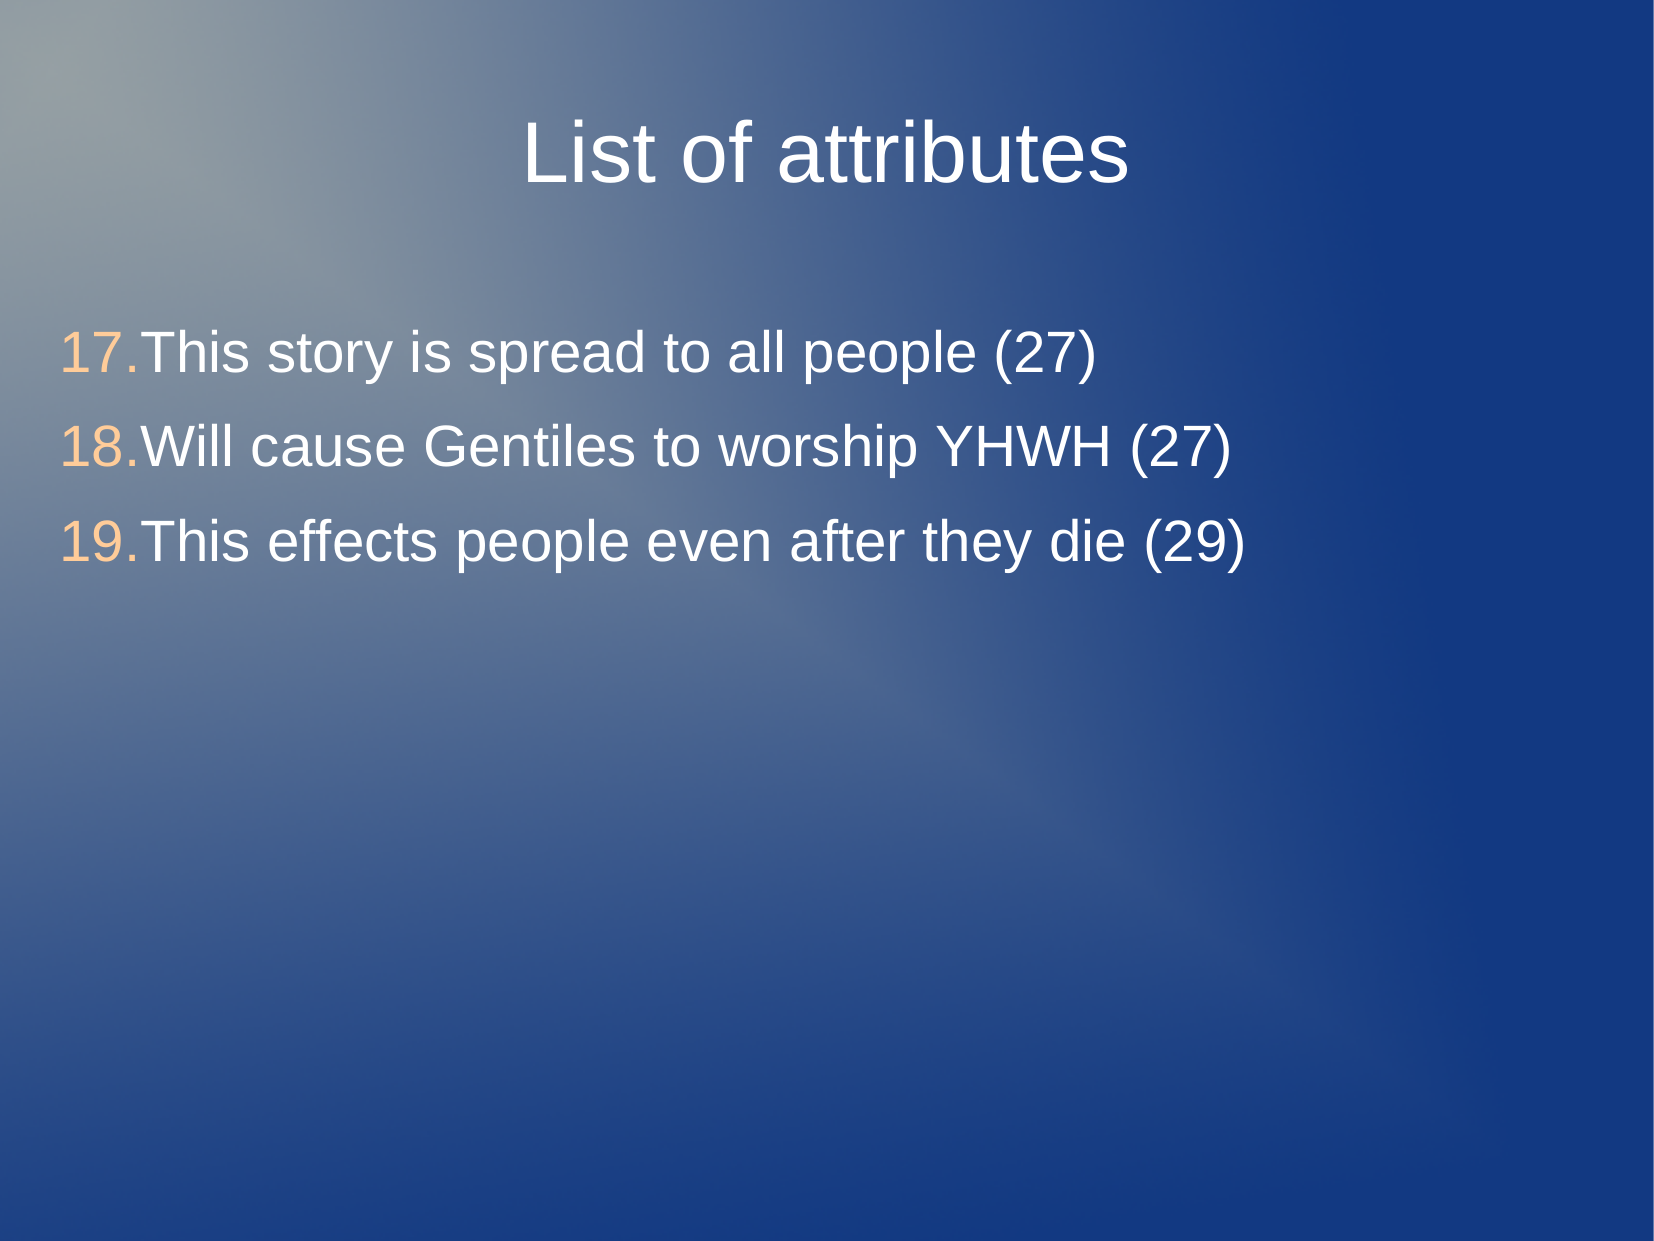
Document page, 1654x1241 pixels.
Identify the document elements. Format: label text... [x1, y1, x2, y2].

picture [0, 0, 1654, 1241]
list This story is spread to all people (27) Will cause Gentiles to worship YHWH (27) This effects people even after they die (29) [41, 225, 1531, 1044]
title List of attributes [82, 49, 1571, 257]
